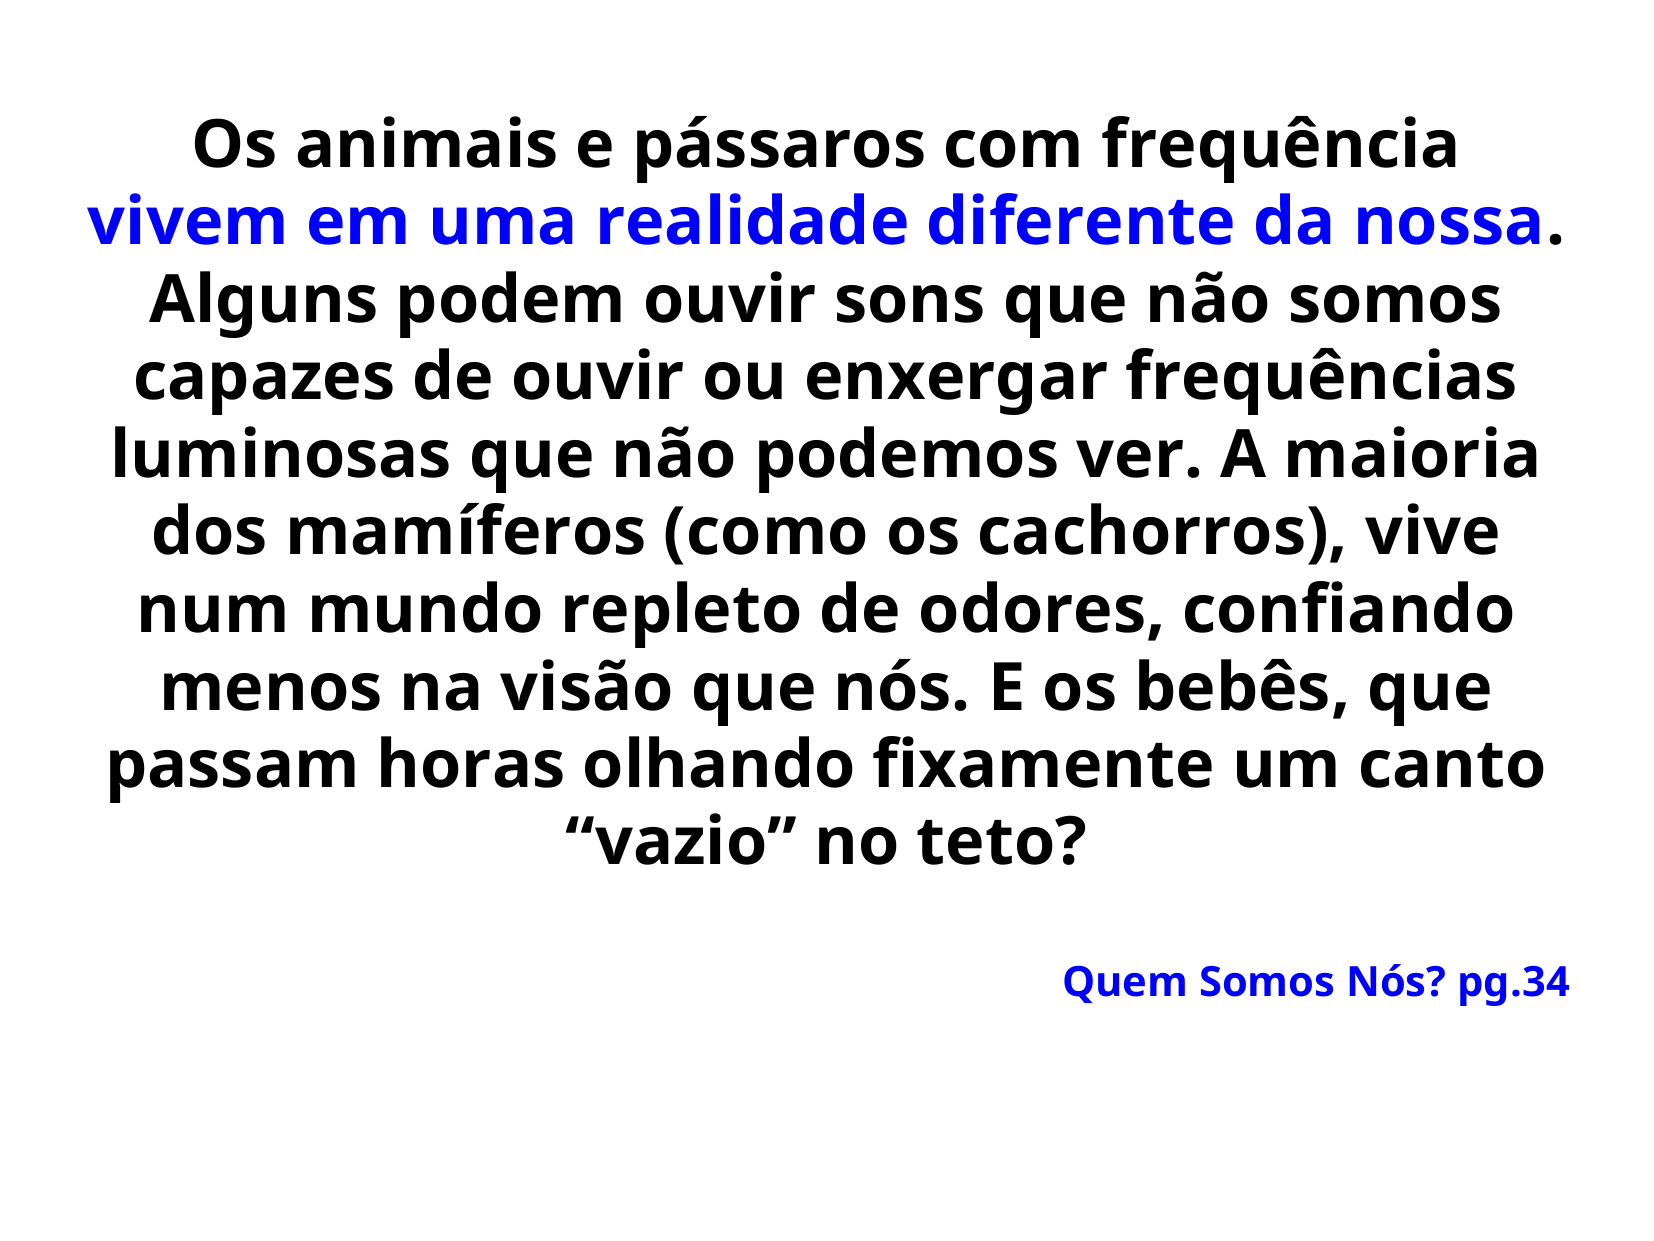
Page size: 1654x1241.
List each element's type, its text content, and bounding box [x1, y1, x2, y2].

text_box Os animais e pássaros com frequência vivem em uma realidade diferente da nossa. Alguns podem ouvir sons que não somos capazes de ouvir ou enxergar frequências luminosas que não podemos ver. A maioria dos mamíferos (como os cachorros), vive num mundo repleto de odores, confiando menos na visão que nós. E os bebês, que passam horas olhando fixamente um canto “vazio” no teto? Quem Somos Nós? pg.34 [82, 49, 1571, 1109]
